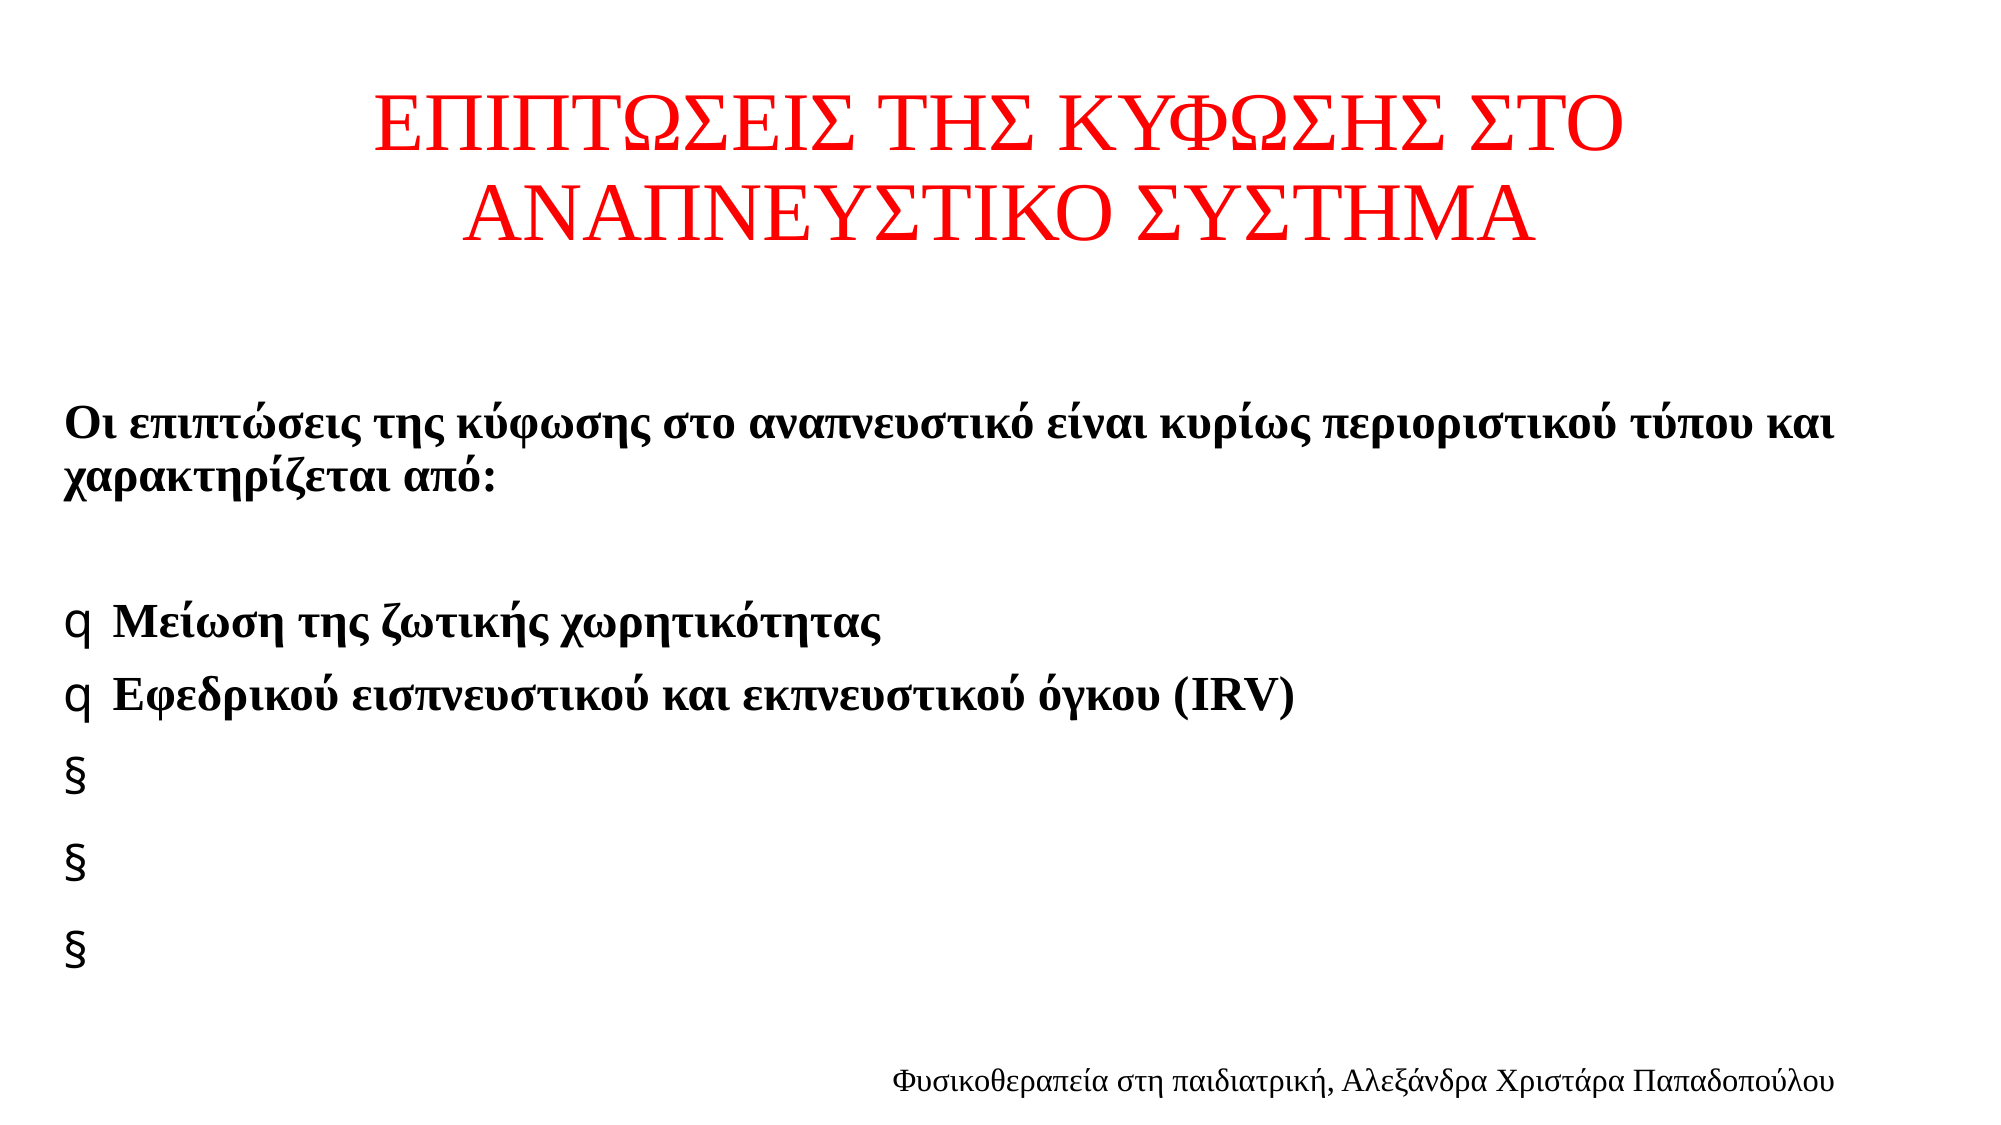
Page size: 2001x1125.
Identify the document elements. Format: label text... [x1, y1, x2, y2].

list Οι επιπτώσεις της κύφωσης στο αναπνευστικό είναι κυρίως περιοριστικού τύπου και χαρακτηρίζεται από: Μείωση της ζωτικής χωρητικότητας Εφεδρικού εισπνευστικού και εκπνευστικού όγκου (IRV) Φυσικοθεραπεία στη παιδιατρική, Αλεξάνδρα Χριστάρα Παπαδοπούλου [48, 299, 1978, 1108]
title ΕΠΙΠΤΩΣΕΙΣ ΤΗΣ ΚΥΦΩΣΗΣ ΣΤΟ ΑΝΑΠΝΕΥΣΤΙΚΟ ΣΥΣΤΗΜΑ [137, 59, 1863, 278]
